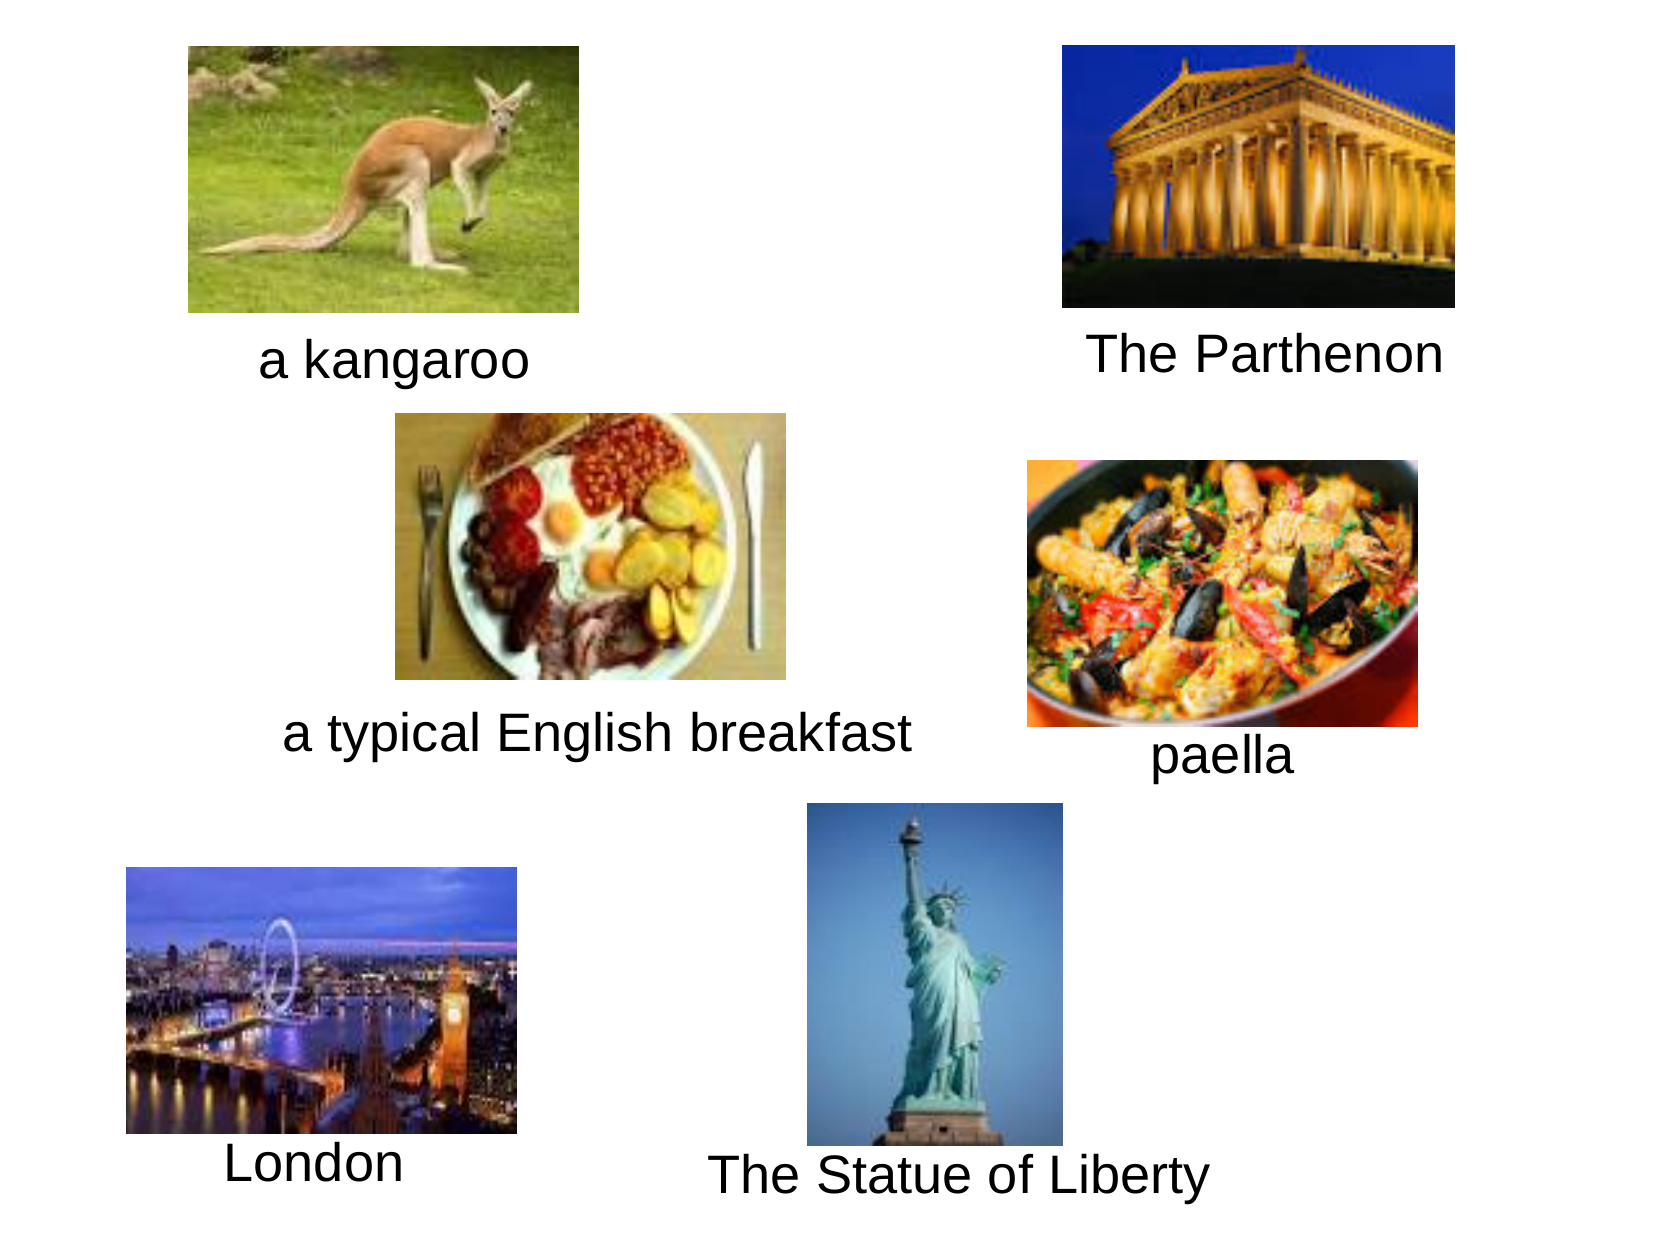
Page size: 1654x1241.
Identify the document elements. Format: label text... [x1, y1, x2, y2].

picture [1062, 45, 1455, 308]
picture [395, 413, 786, 680]
text_box The Parthenon [1070, 315, 1459, 392]
picture [1027, 460, 1418, 727]
text_box The Statue of Liberty [692, 1136, 1226, 1213]
text_box a typical English breakfast [267, 694, 927, 771]
picture [126, 867, 517, 1134]
picture [188, 46, 579, 313]
text_box a kangaroo [243, 321, 545, 398]
text_box London [208, 1124, 419, 1201]
text_box paella [1135, 717, 1310, 793]
picture [807, 803, 1063, 1136]
